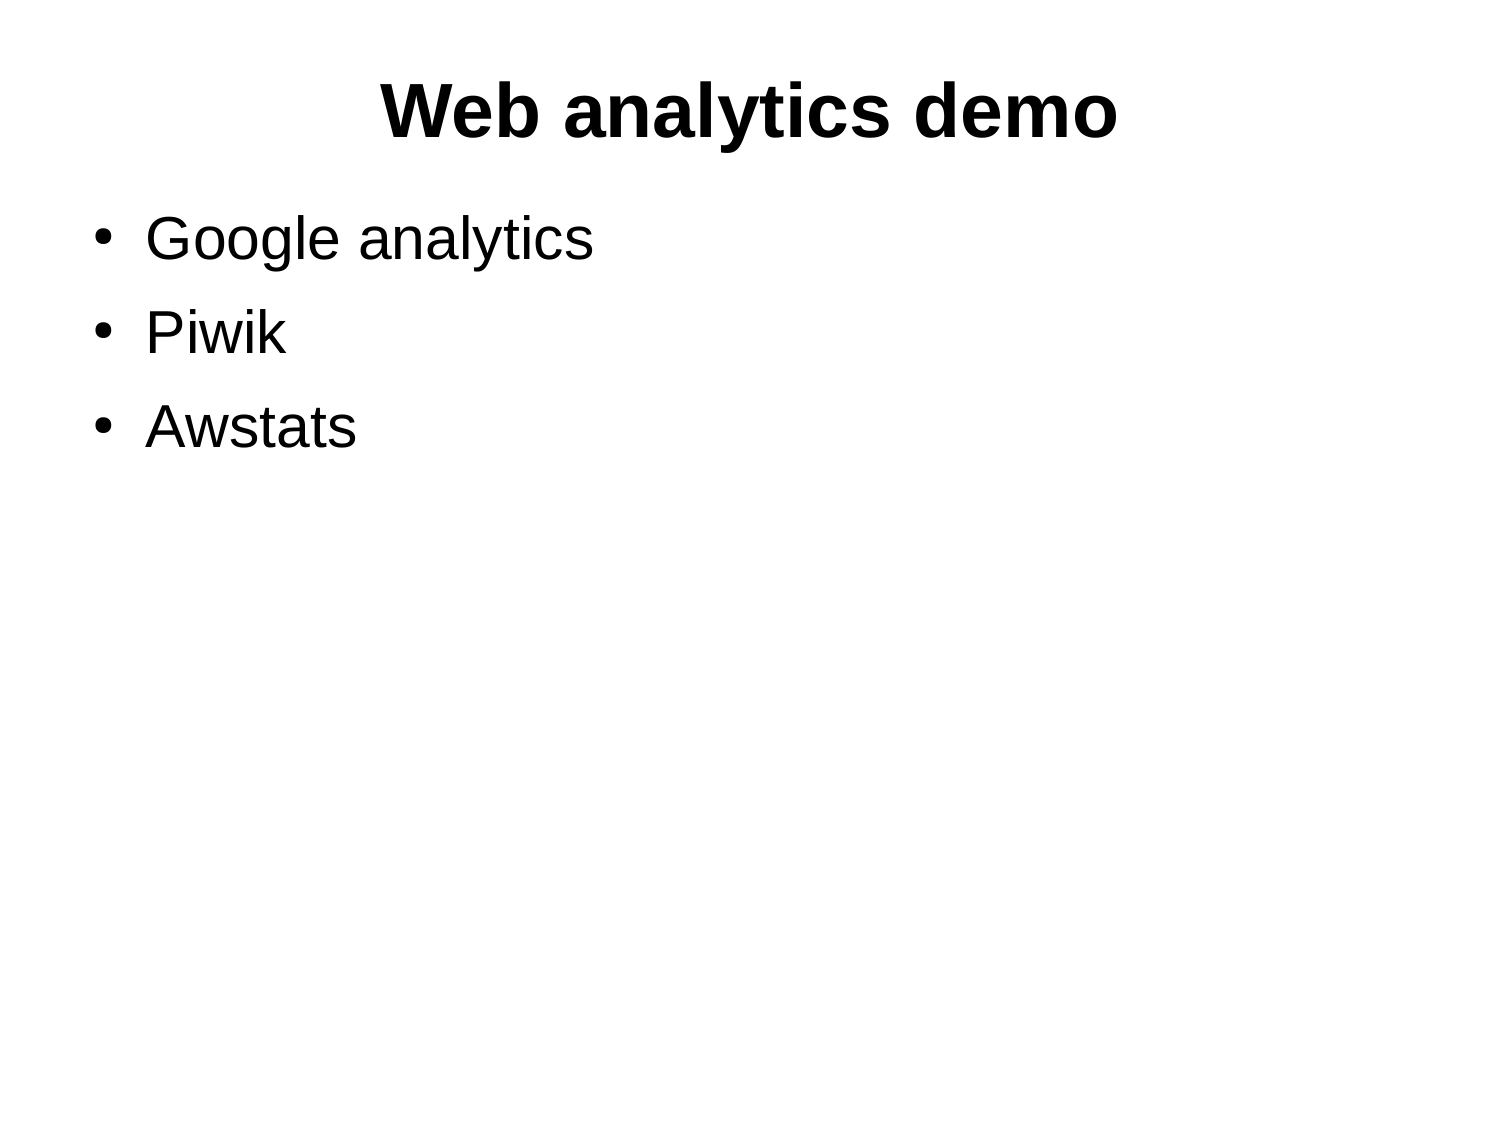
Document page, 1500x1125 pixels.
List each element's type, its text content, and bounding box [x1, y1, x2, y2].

list Google analytics Piwik Awstats [75, 204, 1395, 1075]
title Web analytics demo [75, 44, 1425, 177]
